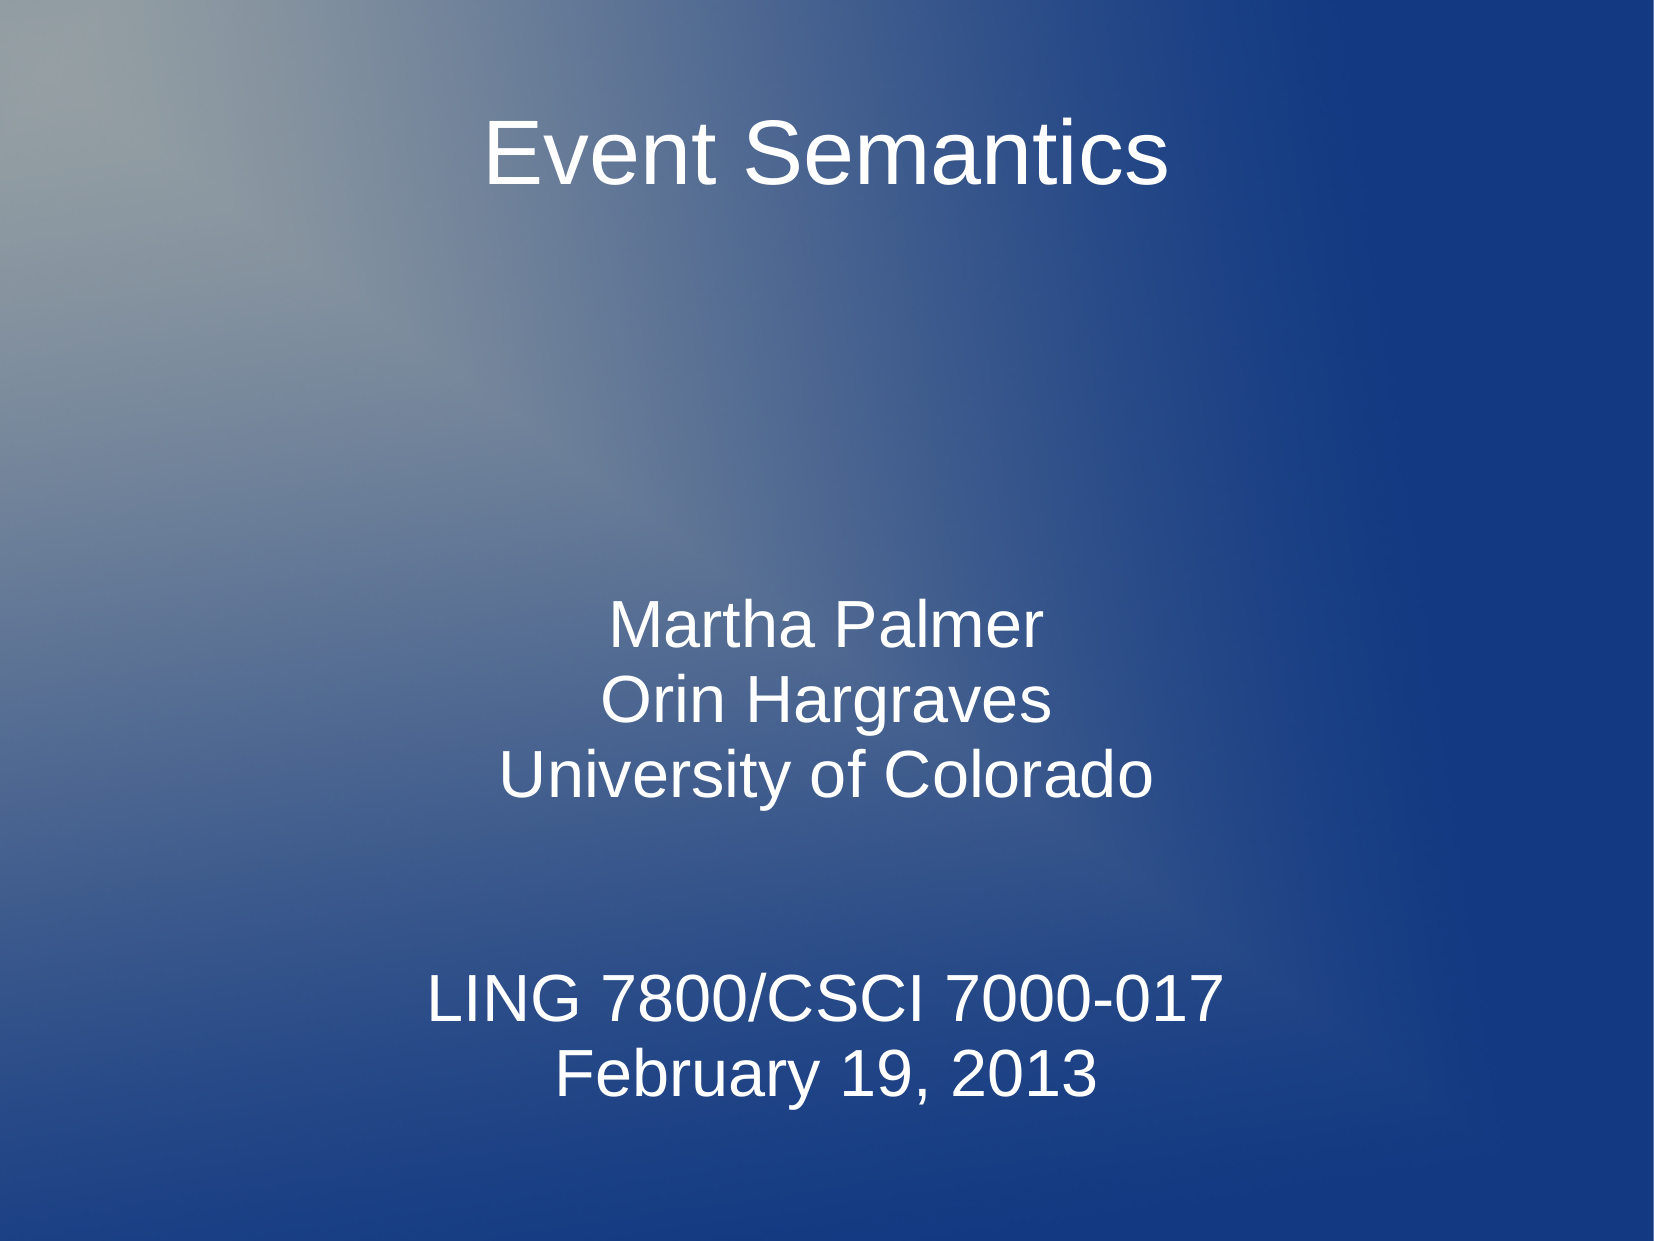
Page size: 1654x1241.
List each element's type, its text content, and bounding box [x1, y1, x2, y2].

title Event Semantics [82, 56, 1571, 250]
picture [0, 0, 1654, 1241]
subtitle Martha Palmer Orin Hargraves University of Colorado LING 7800/CSCI 7000-017 February 19, 2013 [82, 288, 1571, 1111]
